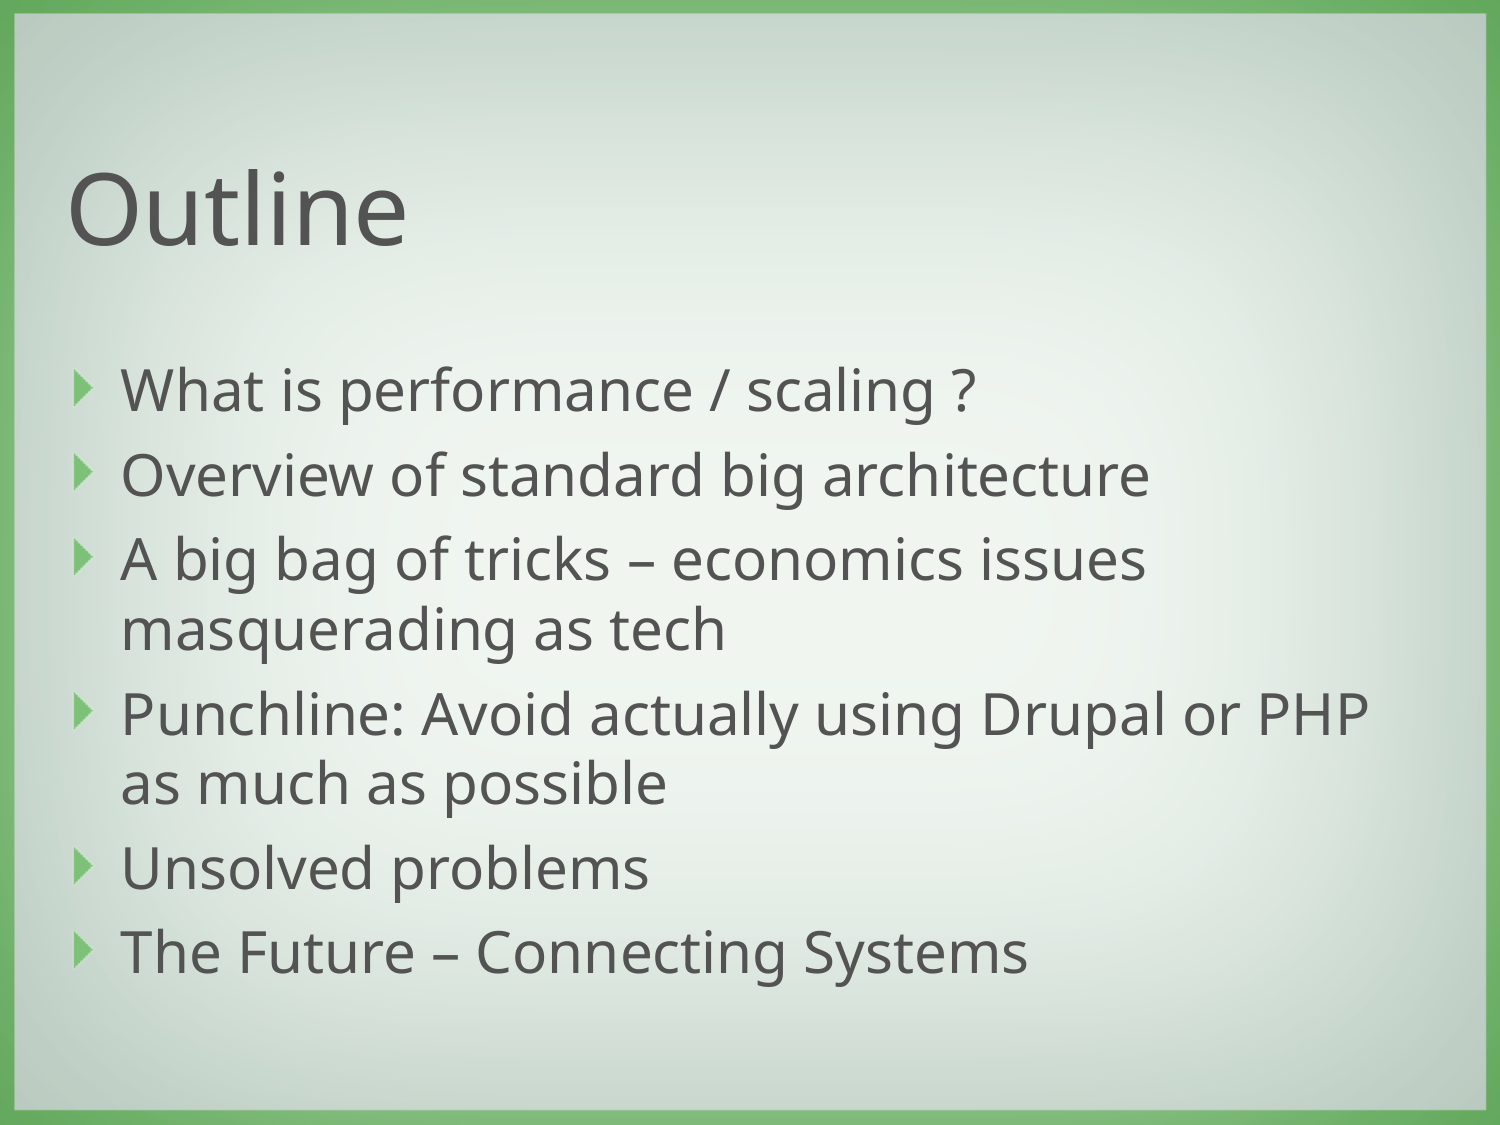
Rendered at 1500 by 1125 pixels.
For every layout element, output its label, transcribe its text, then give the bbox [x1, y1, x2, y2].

picture [0, 0, 1500, 1125]
list What is performance / scaling ? Overview of standard big architecture A big bag of tricks – economics issues masquerading as tech Punchline: Avoid actually using Drupal or PHP as much as possible Unsolved problems The Future – Connecting Systems [49, 345, 1456, 1078]
title Outline [50, 137, 1457, 274]
